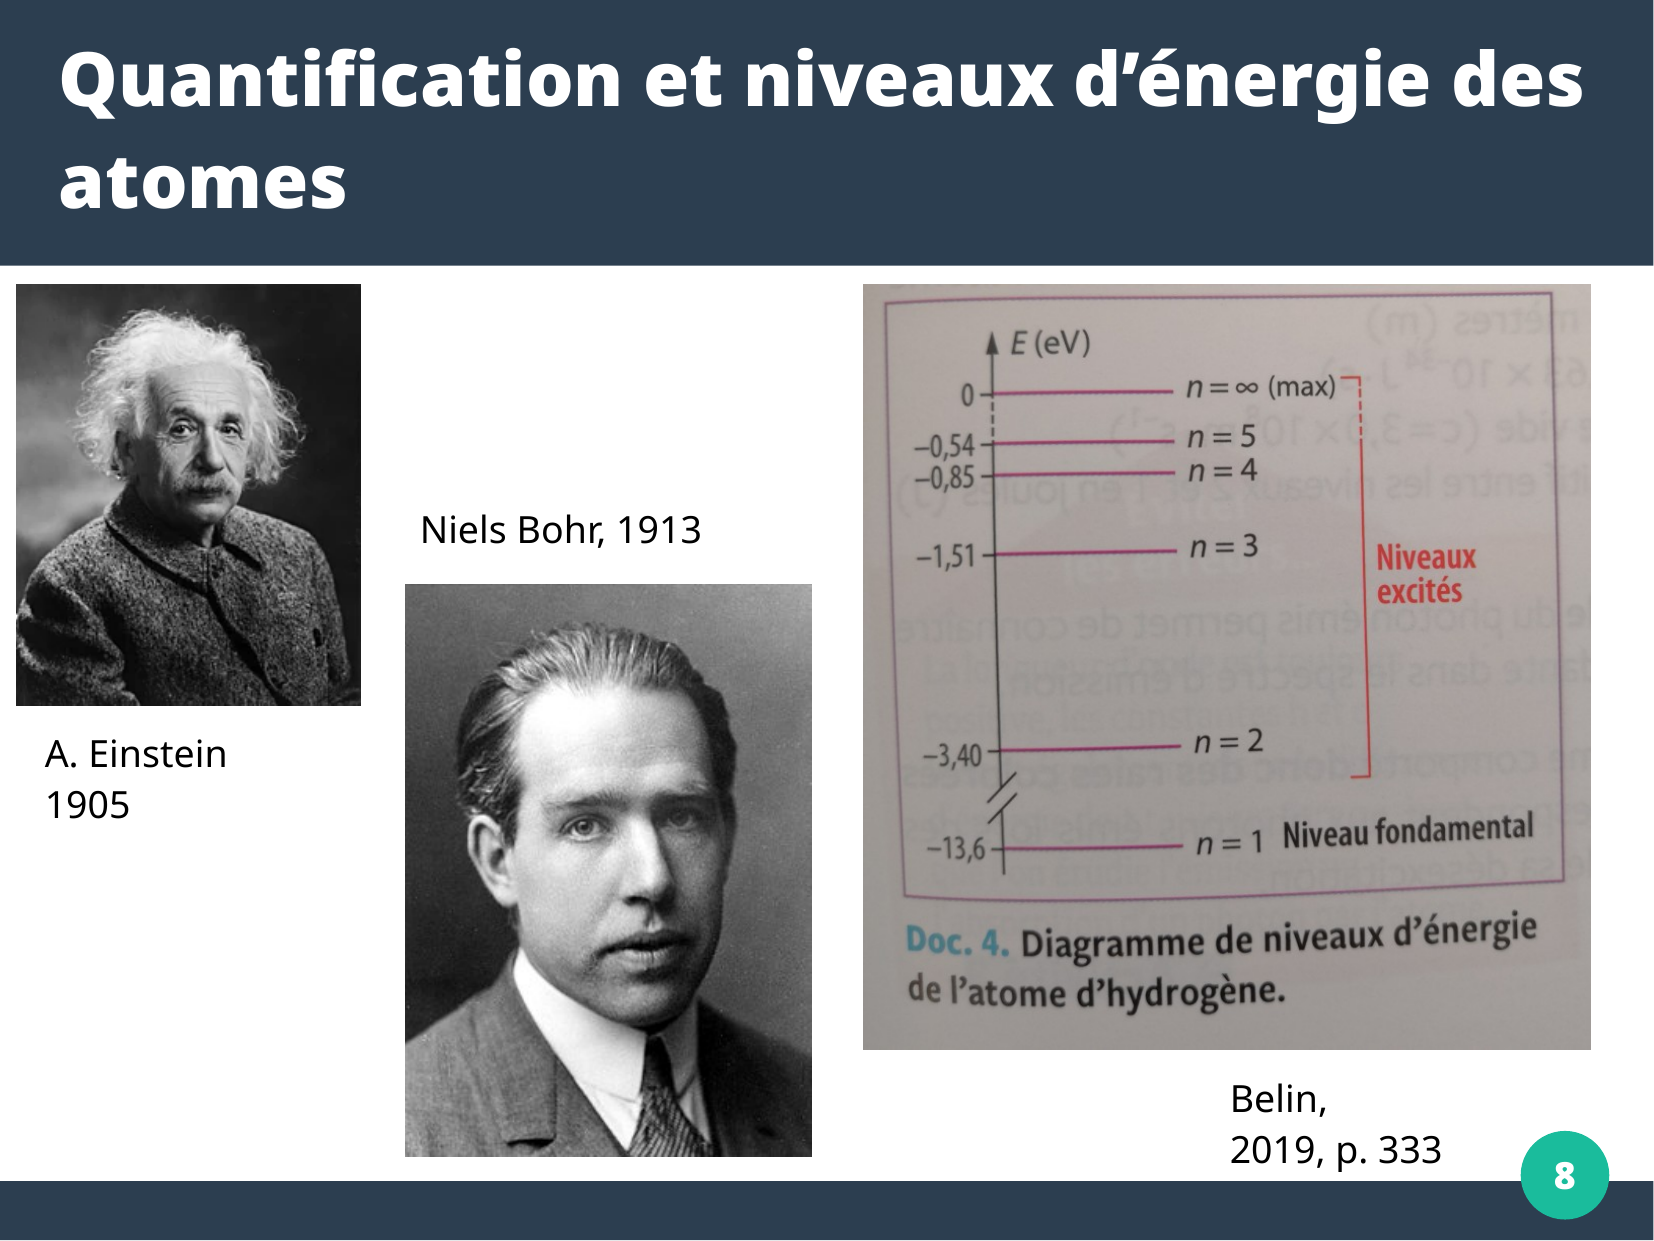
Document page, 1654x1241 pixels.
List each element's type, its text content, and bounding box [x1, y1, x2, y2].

text_box Niels Bohr, 1913 [405, 496, 782, 556]
text_box A. Einstein 1905 [30, 720, 346, 822]
picture [405, 584, 812, 1157]
text_box Belin, 2019, p. 333 [1215, 1065, 1654, 1167]
title Quantification et niveaux d’énergie des atomes [59, 49, 1595, 207]
picture [863, 284, 1591, 1051]
picture [16, 284, 361, 706]
